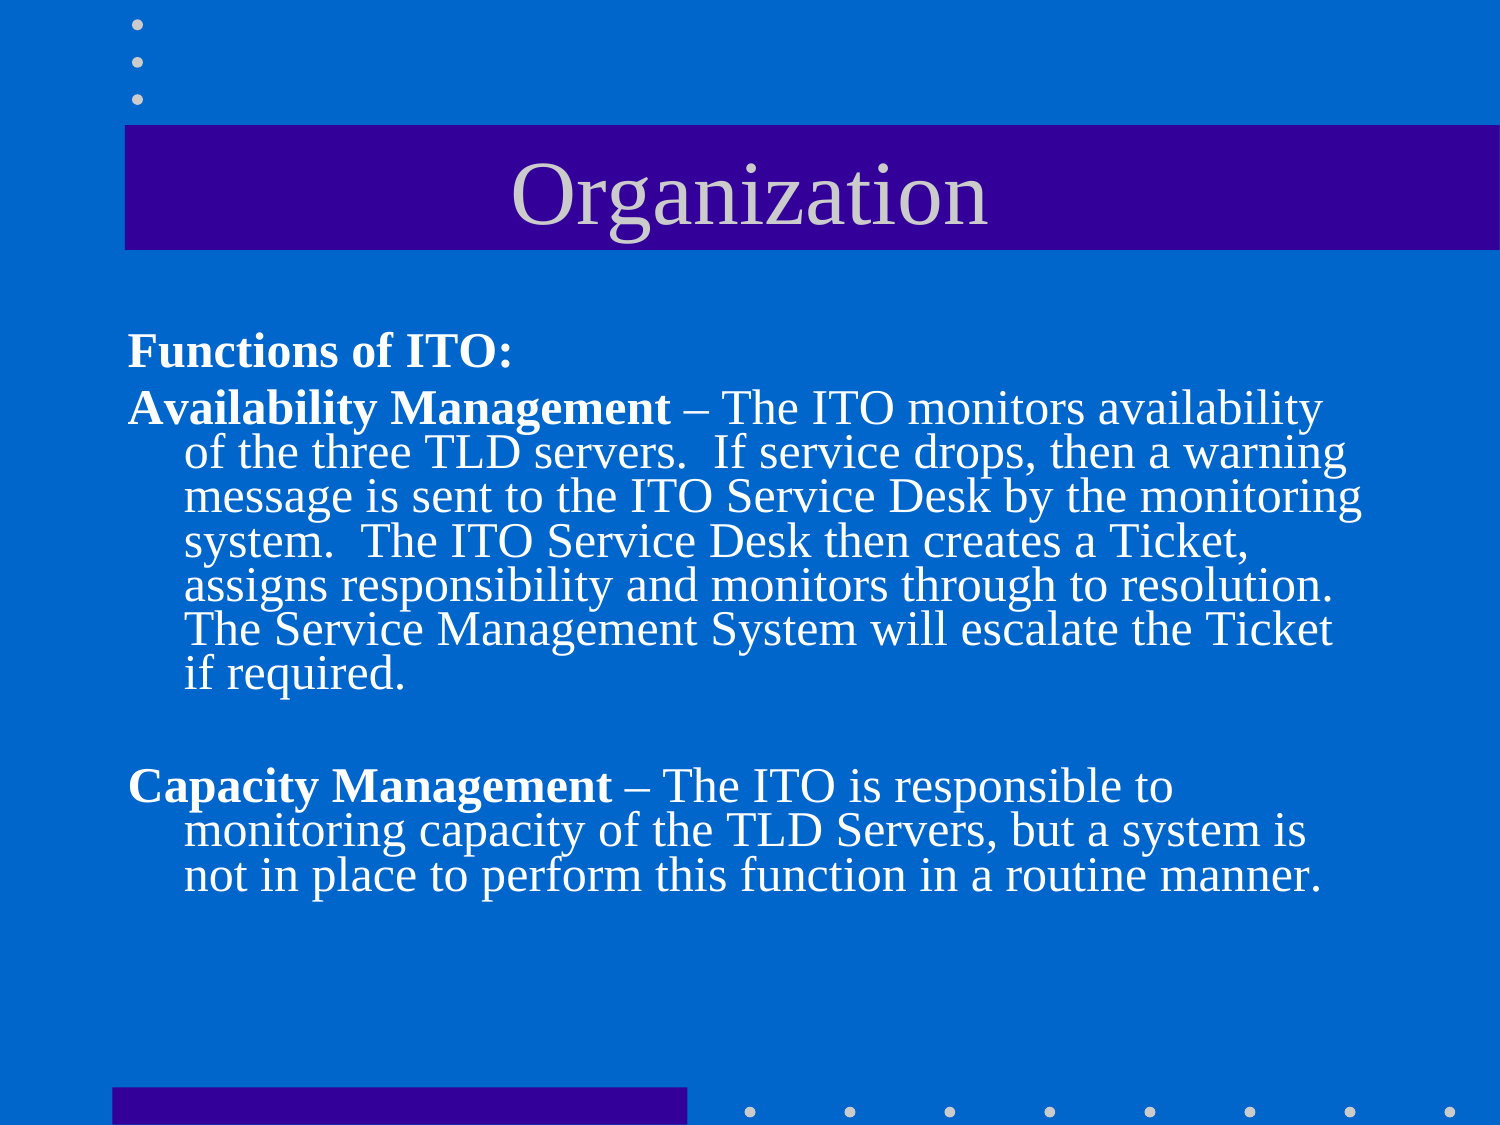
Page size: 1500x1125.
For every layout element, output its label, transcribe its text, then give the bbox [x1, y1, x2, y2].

list Functions of ITO: Availability Management – The ITO monitors availability of the three TLD servers. If service drops, then a warning message is sent to the ITO Service Desk by the monitoring system. The ITO Service Desk then creates a Ticket, assigns responsibility and monitors through to resolution. The Service Management System will escalate the Ticket if required. Capacity Management – The ITO is responsible to monitoring capacity of the TLD Servers, but a system is not in place to perform this function in a routine manner. [112, 324, 1388, 1014]
title Organization [112, 99, 1388, 288]
